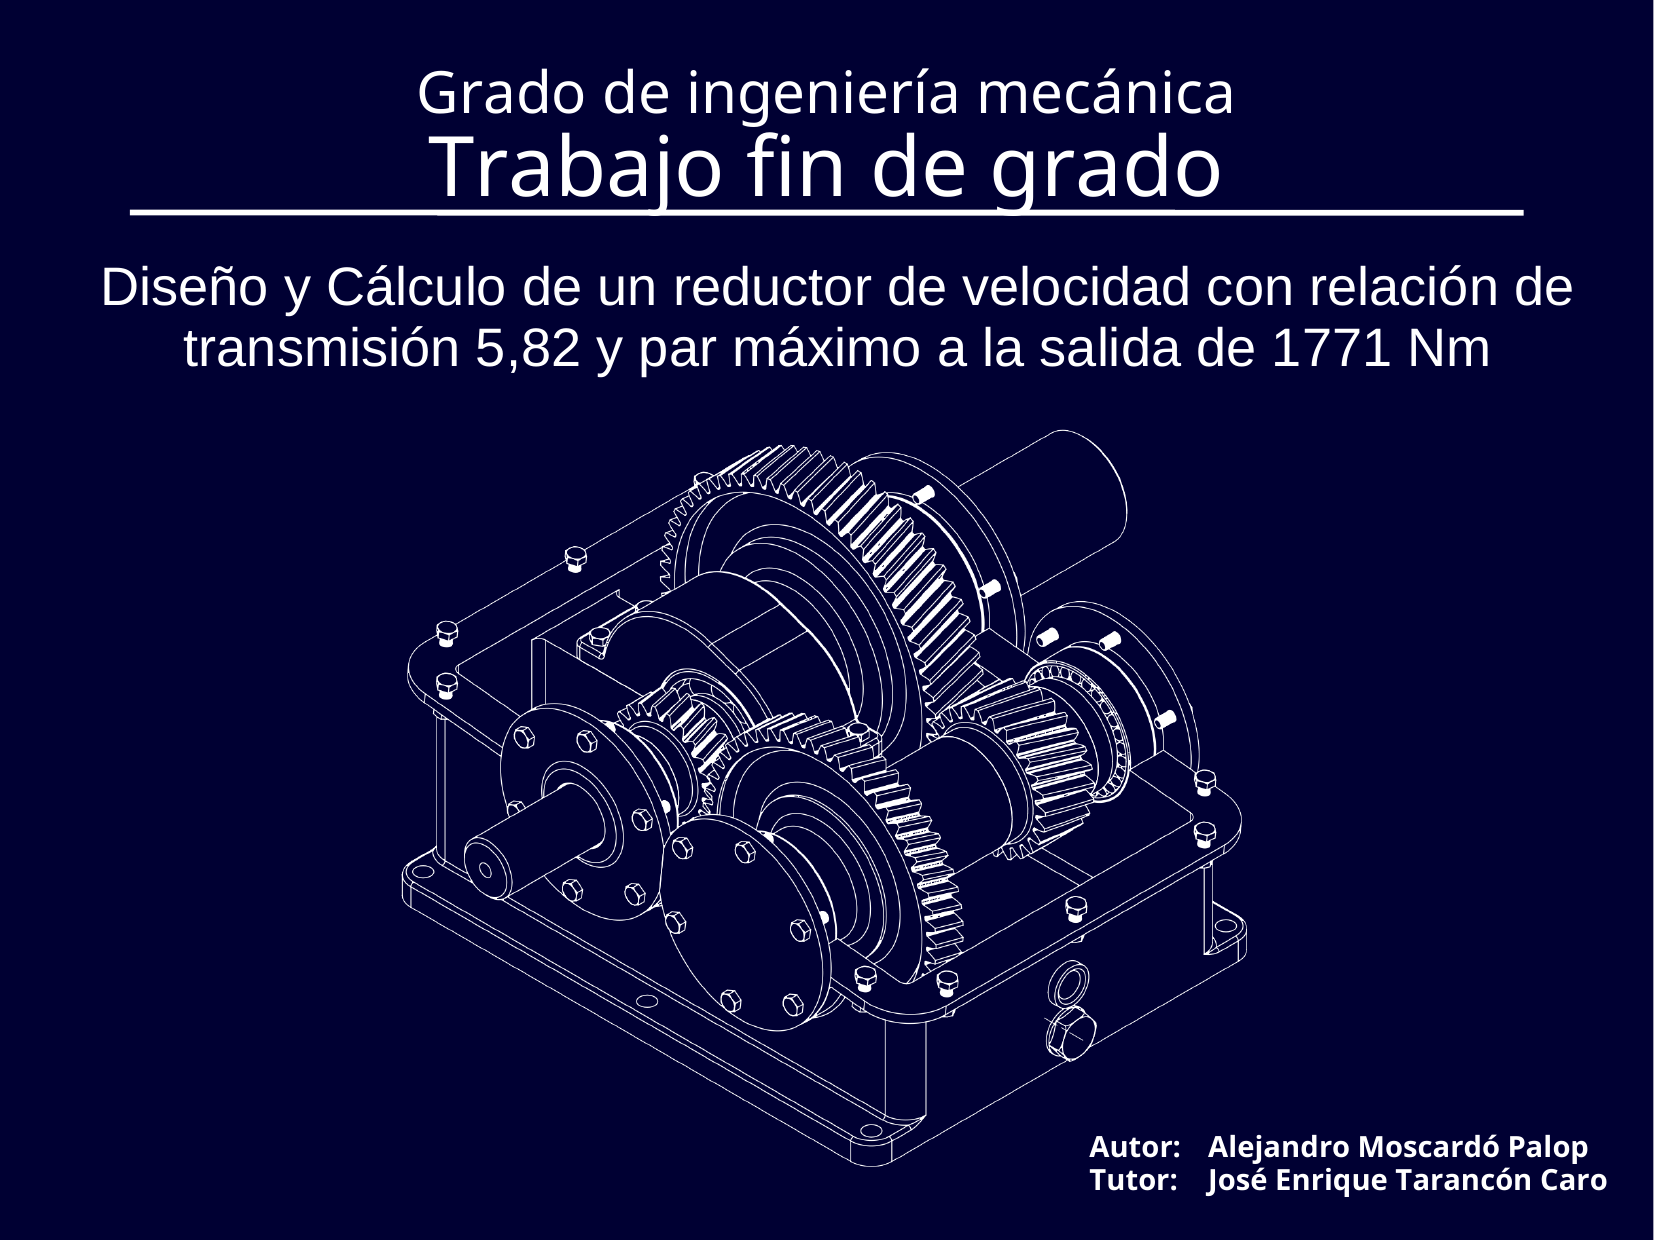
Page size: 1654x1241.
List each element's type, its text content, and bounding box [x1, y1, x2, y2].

title Grado de ingeniería mecánica Trabajo fin de grado [82, 31, 1571, 239]
picture [383, 420, 1264, 1176]
subtitle Diseño y Cálculo de un reductor de velocidad con relación de transmisión 5,82 y par máximo a la salida de 1771 Nm [94, 255, 1583, 377]
text_box Autor: Alejandro Moscardó Palop Tutor: José Enrique Tarancón Caro [1074, 1122, 1648, 1204]
